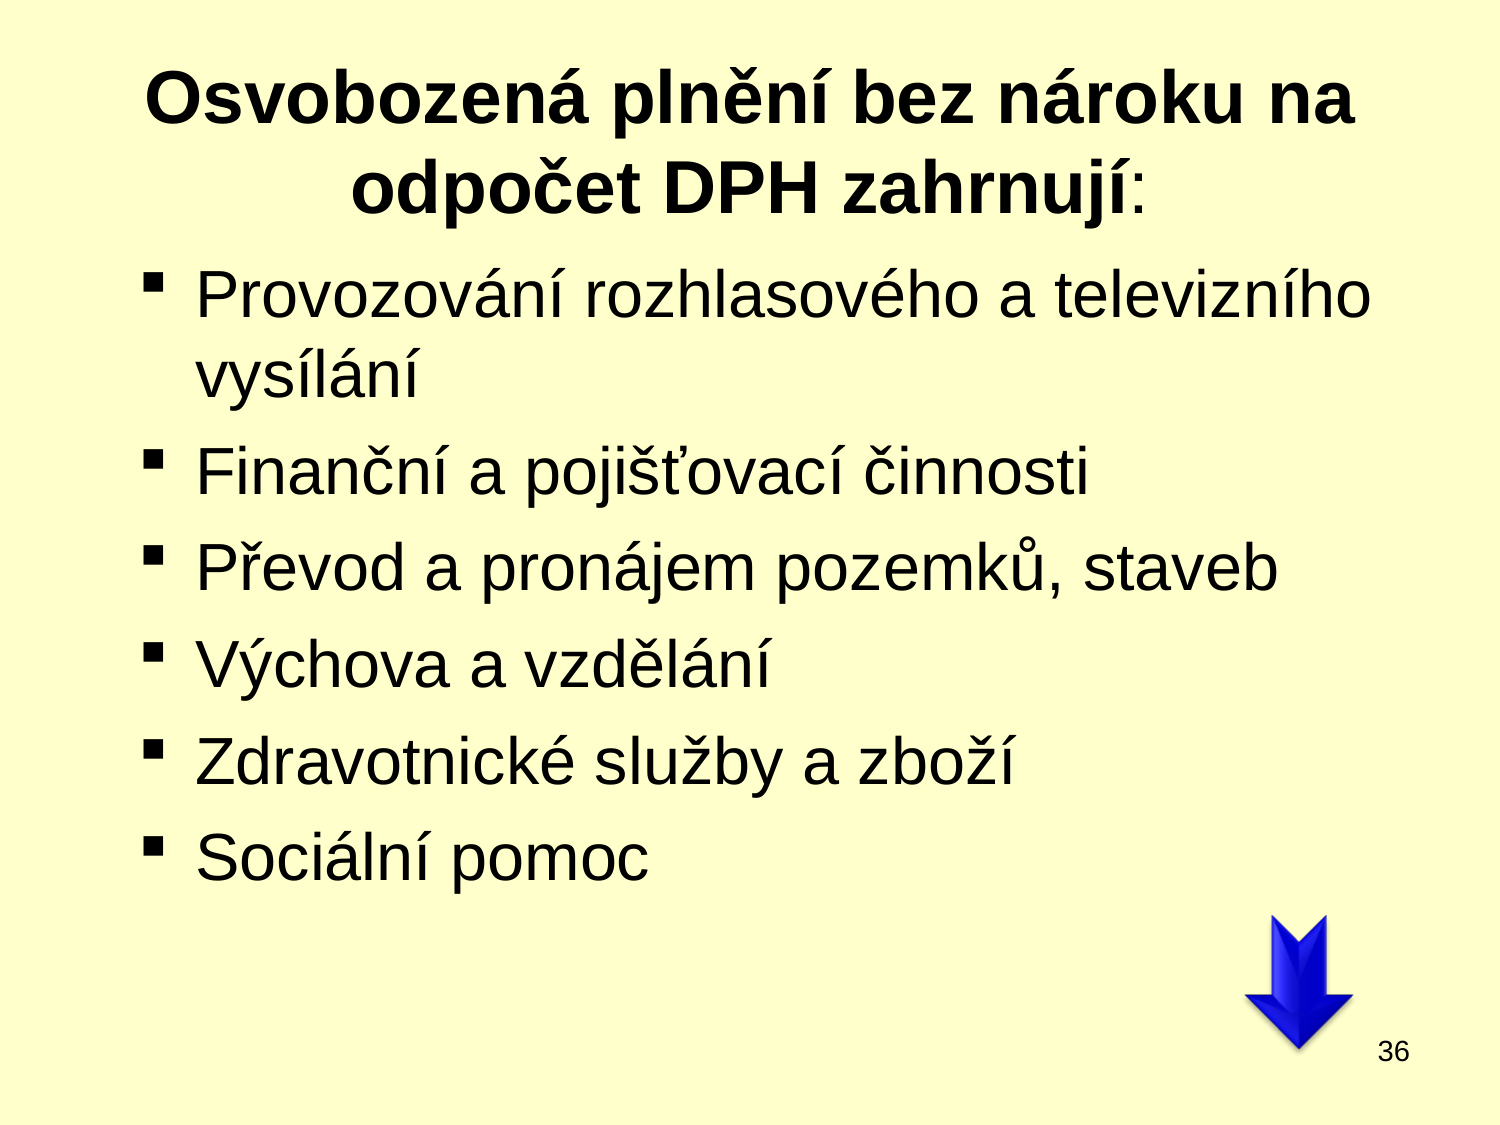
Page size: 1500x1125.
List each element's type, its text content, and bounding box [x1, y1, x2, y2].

text_box <číslo> [1074, 1024, 1426, 1103]
title Osvobozená plnění bez nároku na odpočet DPH zahrnují: [75, 0, 1426, 327]
picture [1235, 910, 1363, 1063]
list Provozování rozhlasového a televizního vysílání Finanční a pojišťovací činnosti Převod a pronájem pozemků, staveb Výchova a vzdělání Zdravotnické služby a zboží Sociální pomoc [123, 243, 1390, 999]
